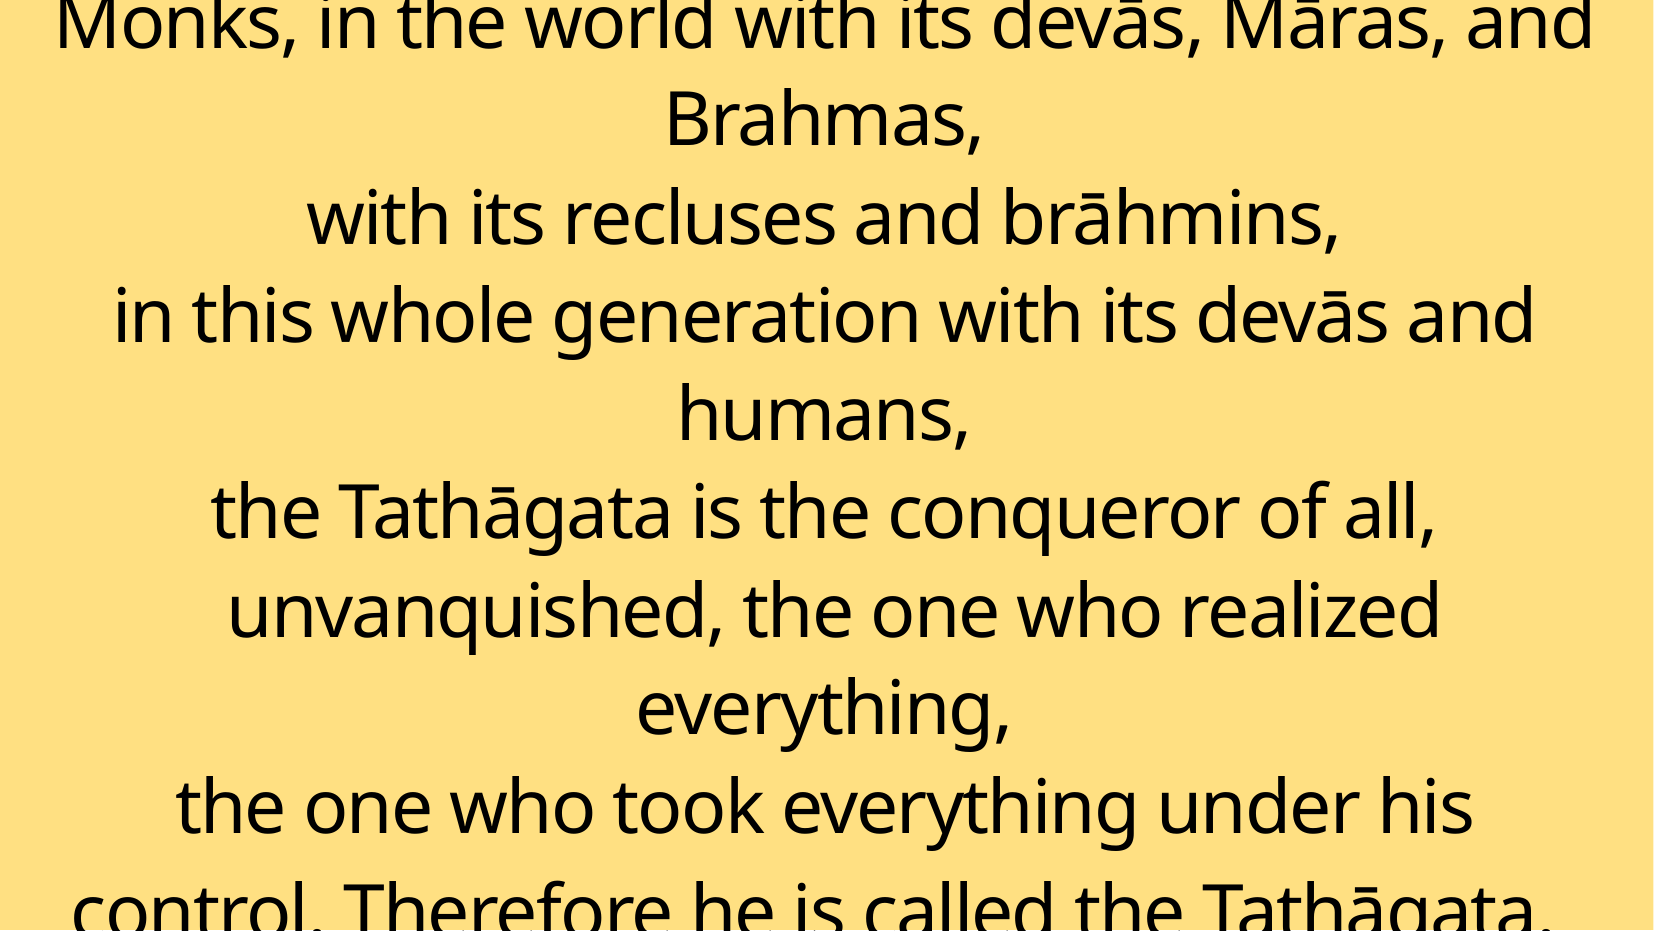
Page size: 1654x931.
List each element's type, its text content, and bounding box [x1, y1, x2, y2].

subtitle Monks, in the world with its devās, Māras, and Brahmas, with its recluses and brāhmins, in this whole generation with its devās and humans, the Tathāgata is the conqueror of all, unvanquished, the one who realized everything, the one who took everything under his control. Therefore he is called the Tathāgata. [45, 0, 1604, 931]
